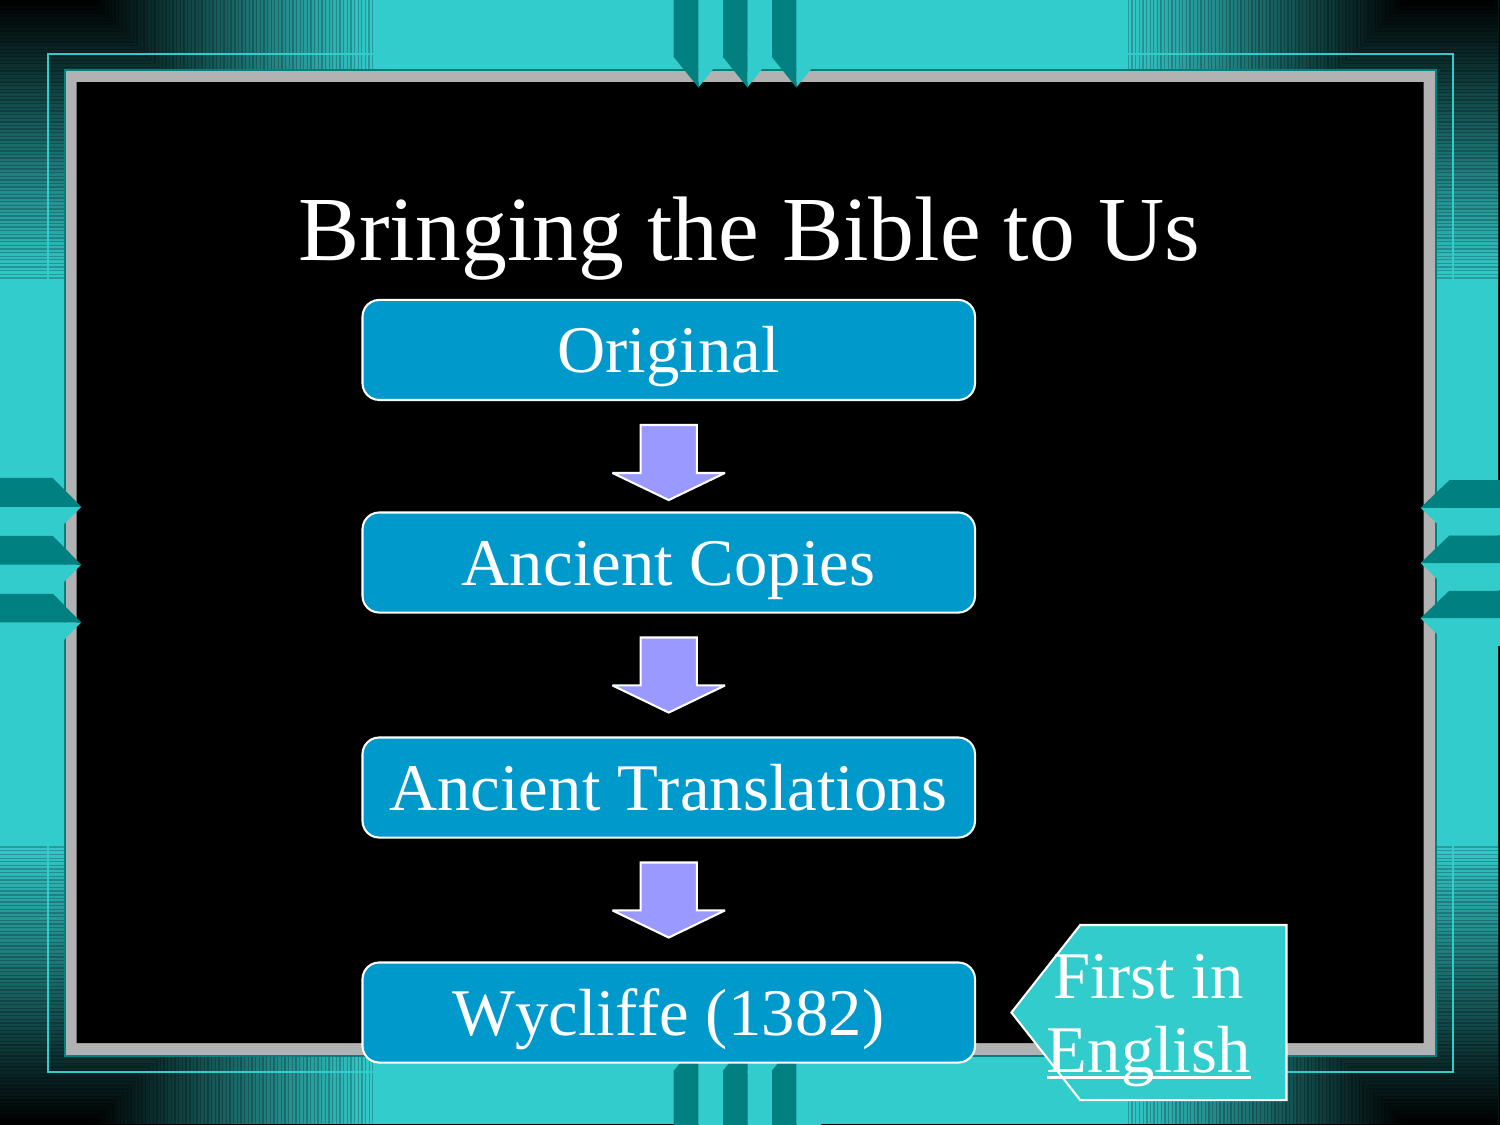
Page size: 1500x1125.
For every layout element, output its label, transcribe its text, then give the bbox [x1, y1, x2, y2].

text_box [612, 637, 726, 713]
title Bringing the Bible to Us [112, 99, 1388, 288]
text_box First in English [1011, 924, 1287, 1101]
text_box Ancient Copies [362, 512, 976, 613]
text_box [612, 862, 726, 938]
text_box Original [362, 299, 976, 400]
text_box Ancient Translations [362, 737, 976, 838]
text_box [612, 425, 726, 501]
text_box Wycliffe (1382) [362, 962, 976, 1063]
